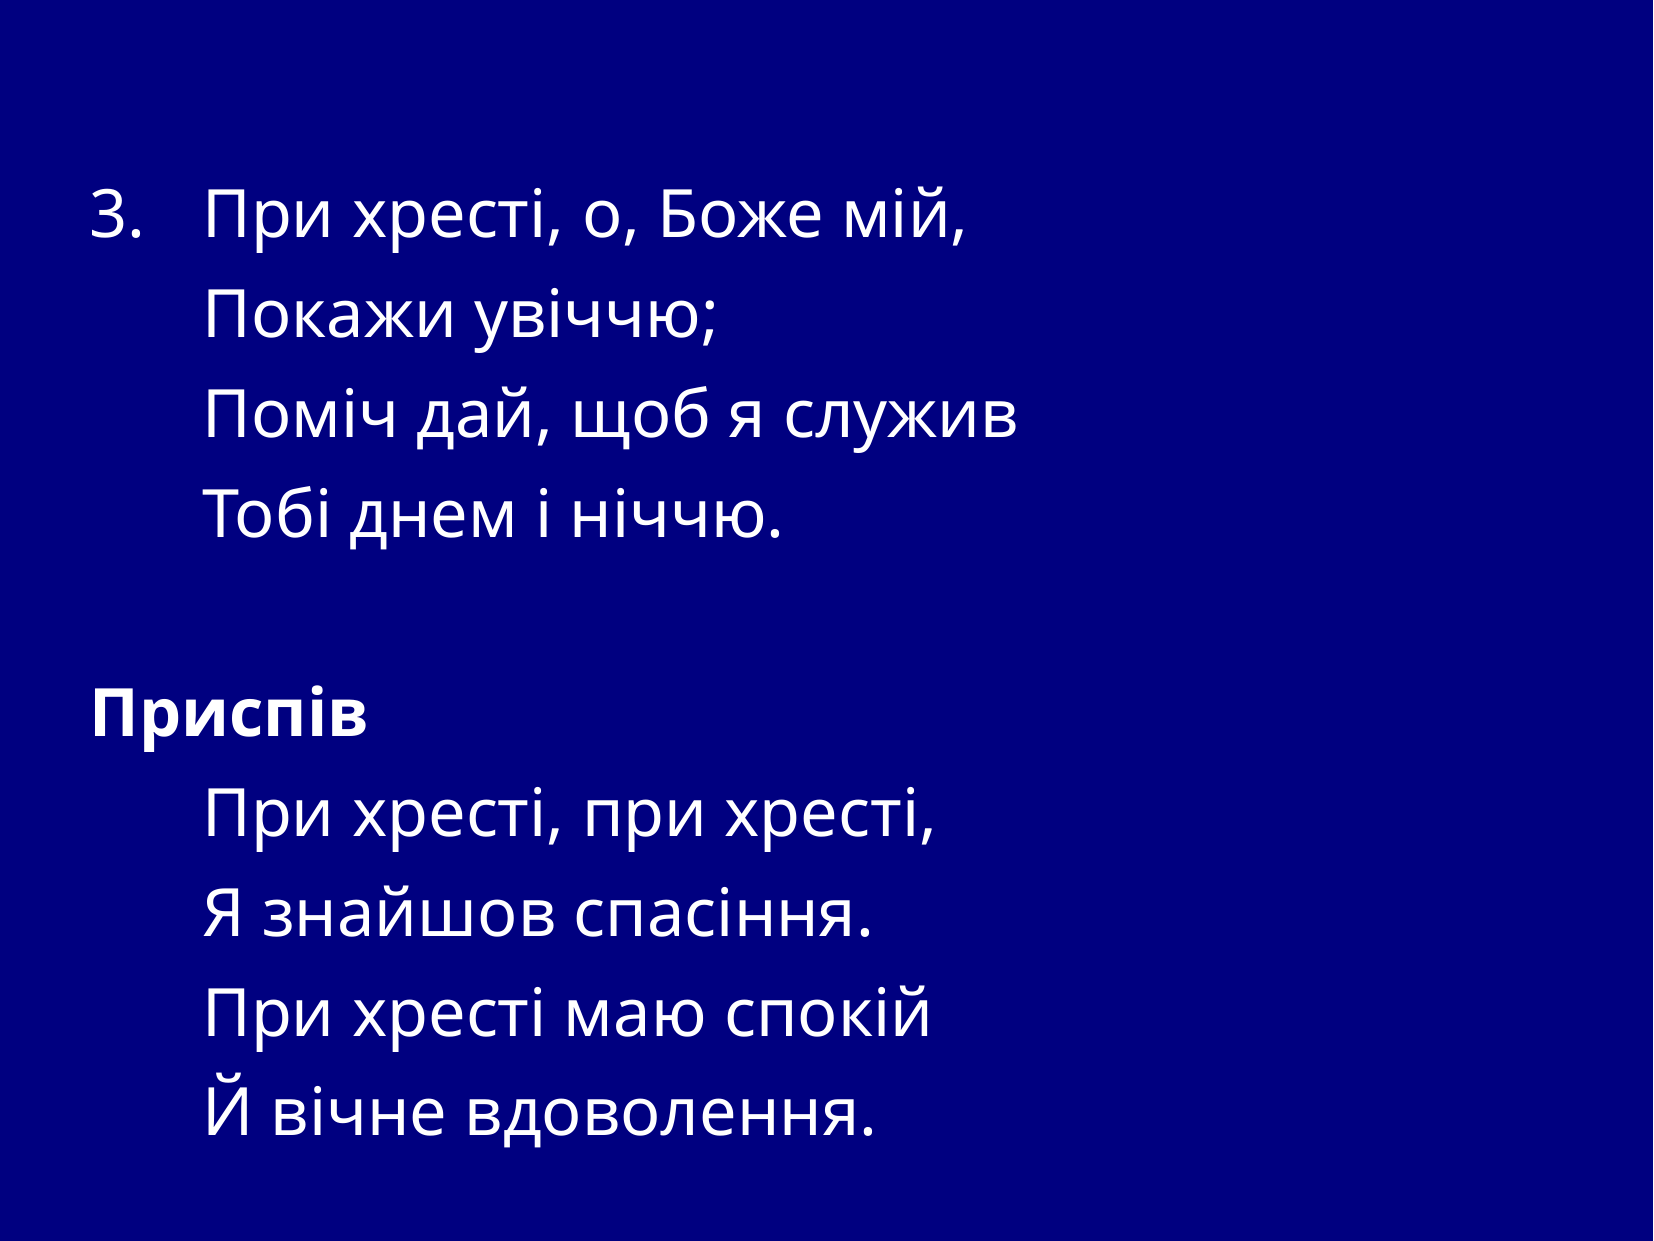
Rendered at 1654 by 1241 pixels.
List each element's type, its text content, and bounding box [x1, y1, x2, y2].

text_box 3. При хресті, о, Боже мій, Покажи увіччю; Поміч дай, щоб я служив Тобі днем і ніччю. Приспів При хресті, при хресті, Я знайшов спасіння. При хресті маю спокій Й вічне вдоволення. [75, 150, 1576, 1163]
